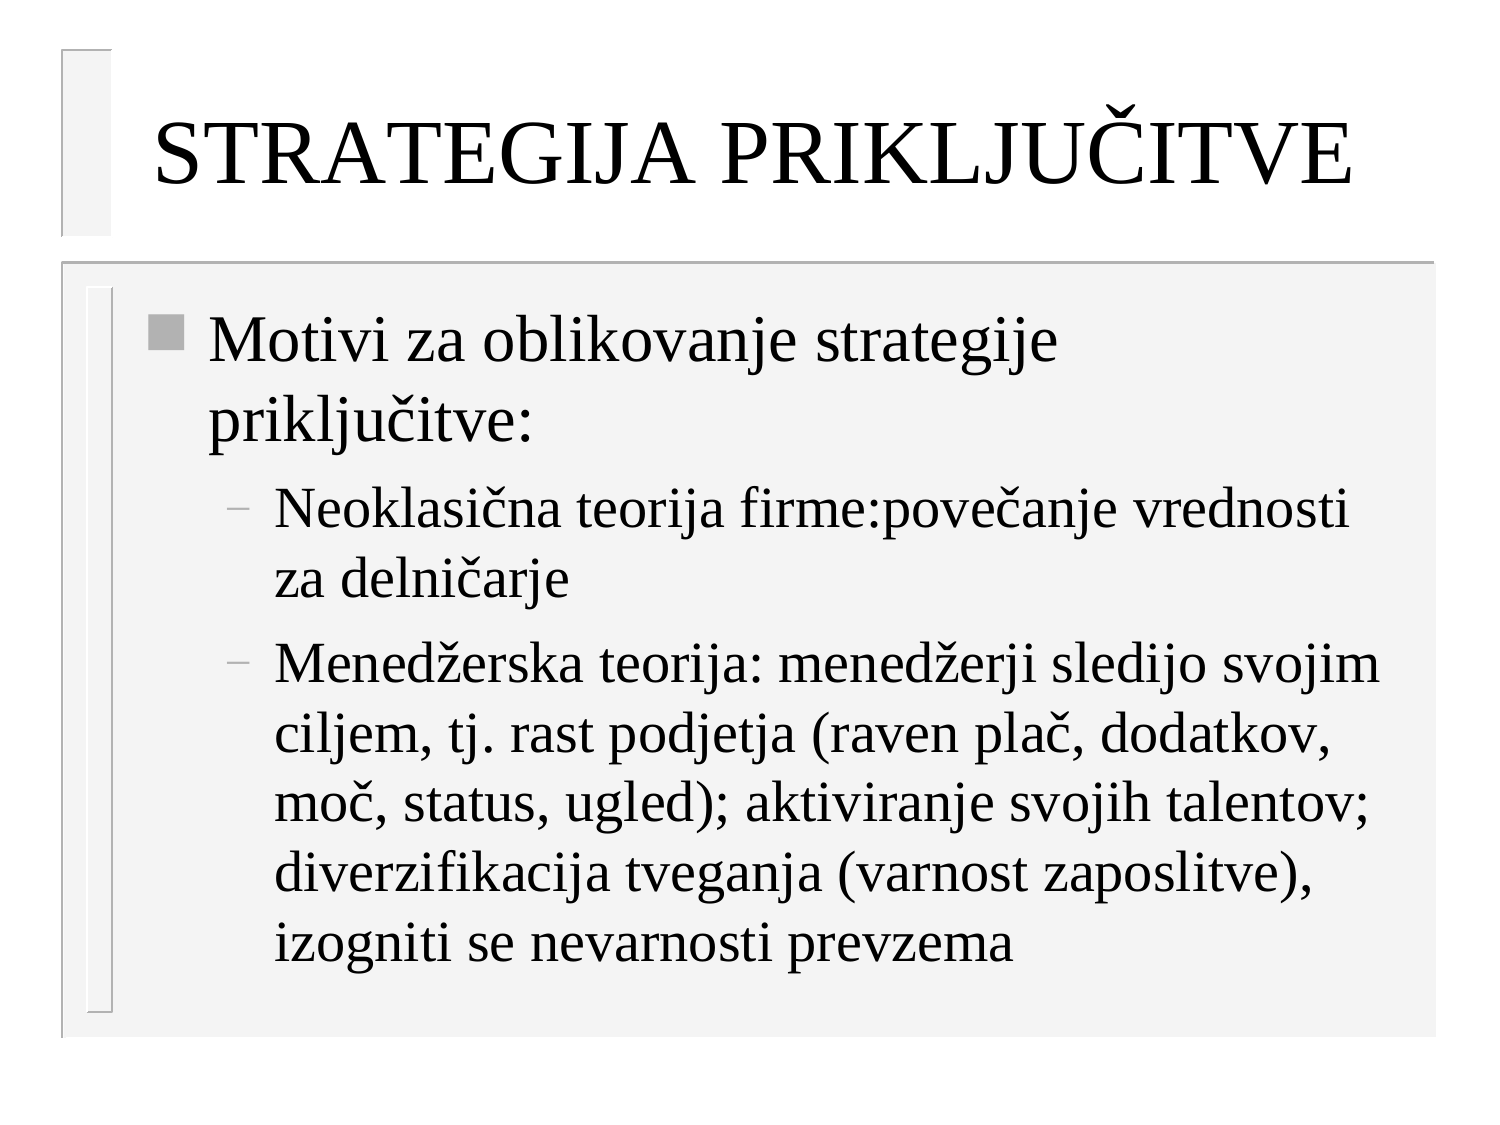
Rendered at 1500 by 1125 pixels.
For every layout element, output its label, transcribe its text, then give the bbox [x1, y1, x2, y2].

title STRATEGIJA PRIKLJUČITVE [137, 56, 1413, 238]
list Motivi za oblikovanje strategije priključitve: Neoklasična teorija firme:povečanje vrednosti za delničarje Menedžerska teorija: menedžerji sledijo svojim ciljem, tj. rast podjetja (raven plač, dodatkov, moč, status, ugled); aktiviranje svojih talentov; diverzifikacija tveganja (varnost zaposlitve), izogniti se nevarnosti prevzema [137, 287, 1413, 982]
